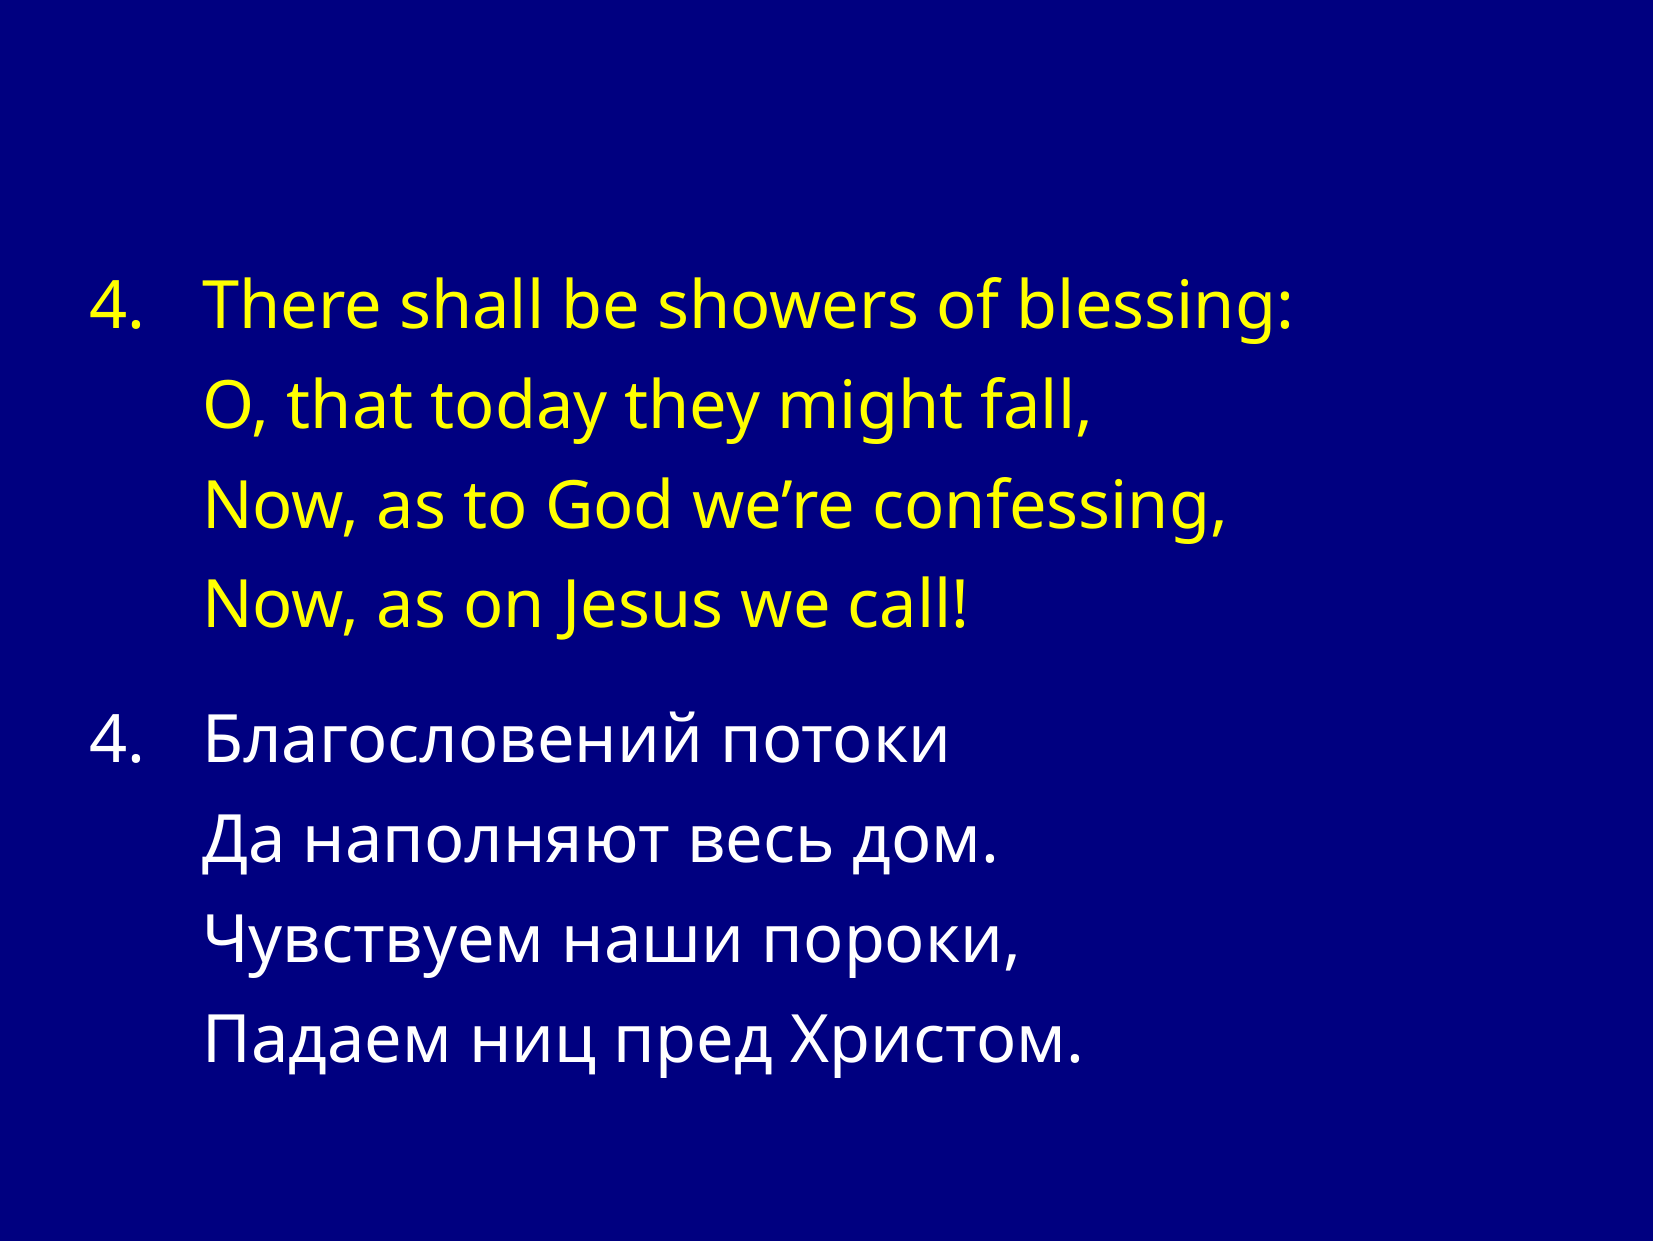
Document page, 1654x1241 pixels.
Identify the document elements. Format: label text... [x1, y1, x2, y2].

text_box 4. There shall be showers of blessing: O, that today they might fall, Now, as to God we’re confessing, Now, as on Jesus we call! [75, 150, 1576, 638]
text_box 4. Благословений потоки Да наполняют весь дом. Чувствуем наши пороки, Падаем ниц пред Христом. [75, 675, 1576, 1163]
